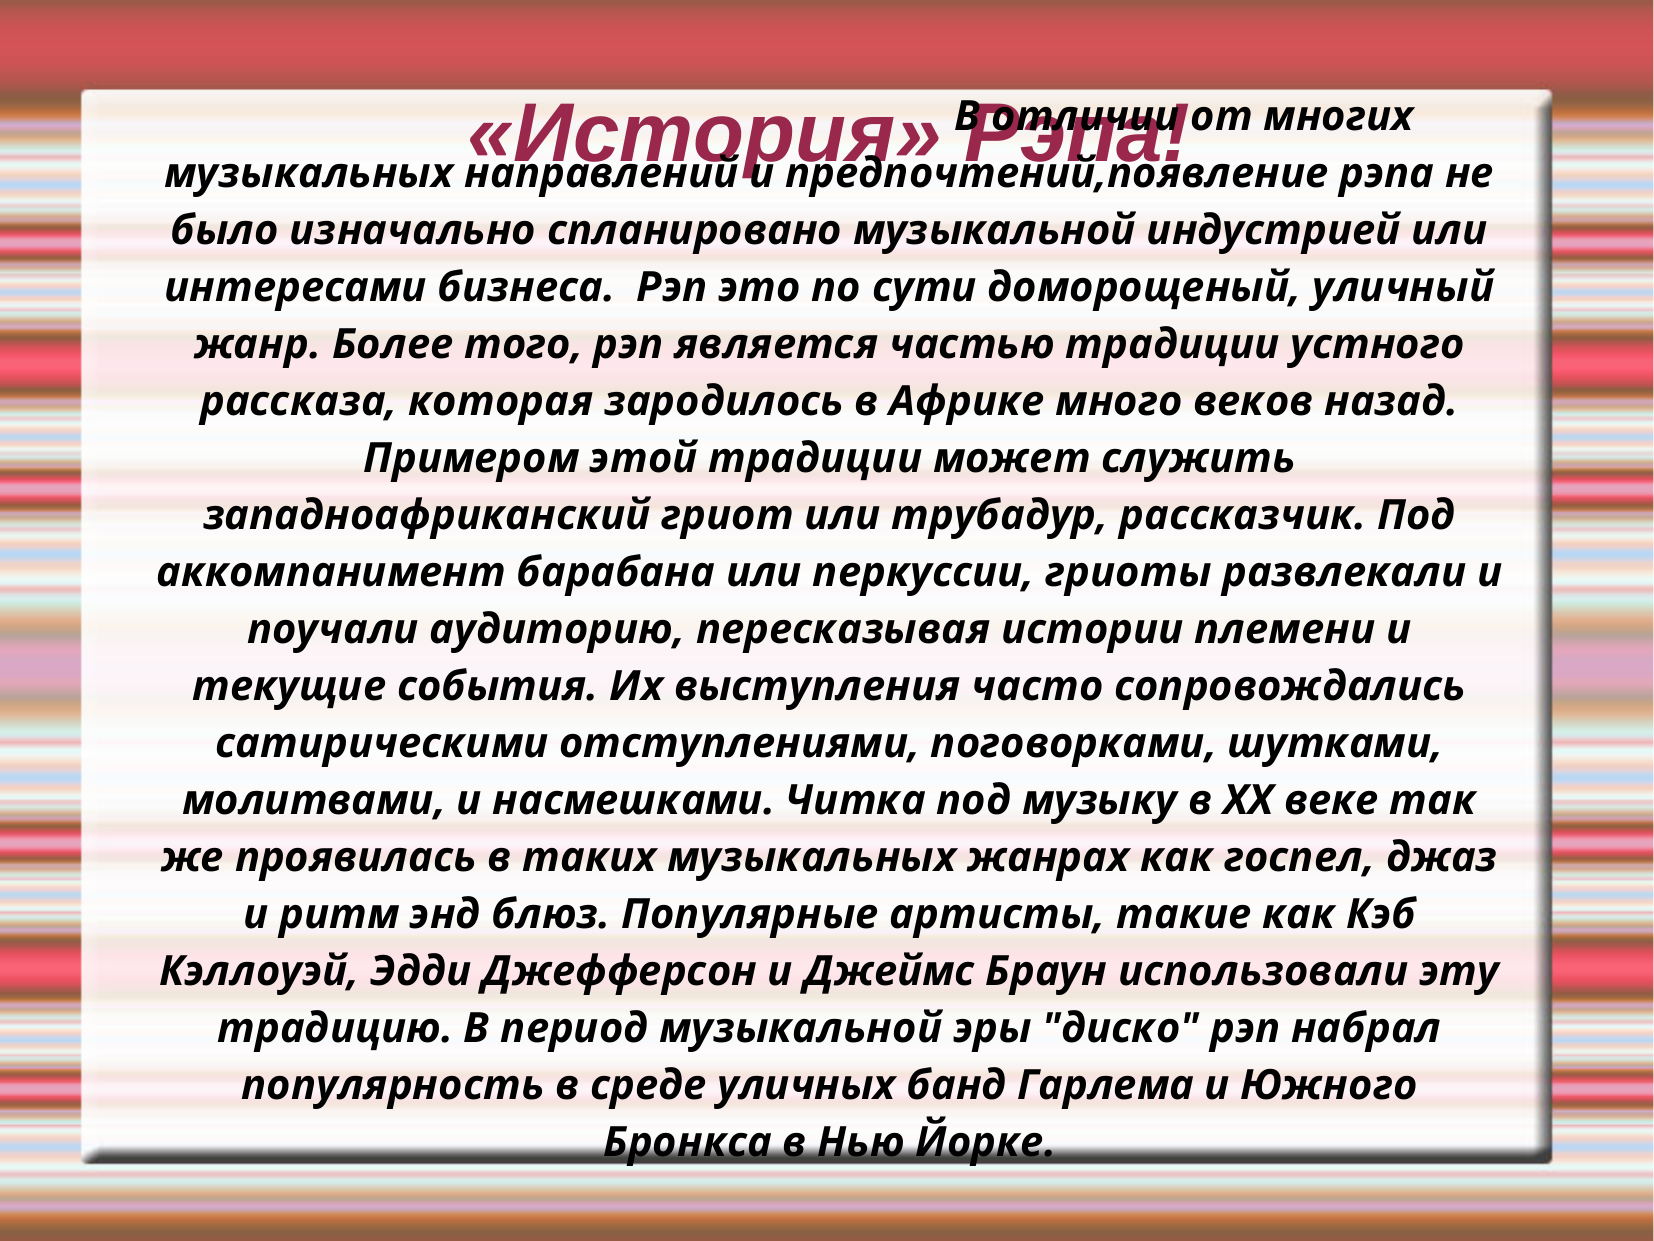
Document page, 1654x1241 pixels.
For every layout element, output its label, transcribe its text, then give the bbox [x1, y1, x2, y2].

title «История» Рэпа! [123, 44, 1536, 222]
picture [0, 0, 1654, 1241]
subtitle В отличии от многих музыкальных направлений и предпочтений,появление рэпа не было изначально спланировано музыкальной индустрией или интересами бизнеса. Рэп это по сути доморощеный, уличный жанр. Более того, рэп является частью традиции устного рассказа, которая зародилось в Африке много веков назад. Примером этой традиции может служить западноафриканский гриот или трубадур, рассказчик. Под аккомпанимент барабана или перкуссии, гриоты развлекали и поучали аудиторию, пересказывая истории племени и текущие события. Их выступления часто сопровождались сатирическими отступлениями, поговорками, шутками, молитвами, и насмешками. Читка под музыку в XX веке так же проявилась в таких музыкальных жанрах как госпел, джаз и ритм энд блюз. Популярные артисты, такие как Кэб Кэллоуэй, Эдди Джефферсон и Джеймс Браун использовали эту традицию. В период музыкальной эры "диско" рэп набрал популярность в среде уличных банд Гарлема и Южного Бронкса в Нью Йорке. [118, 45, 1506, 1152]
